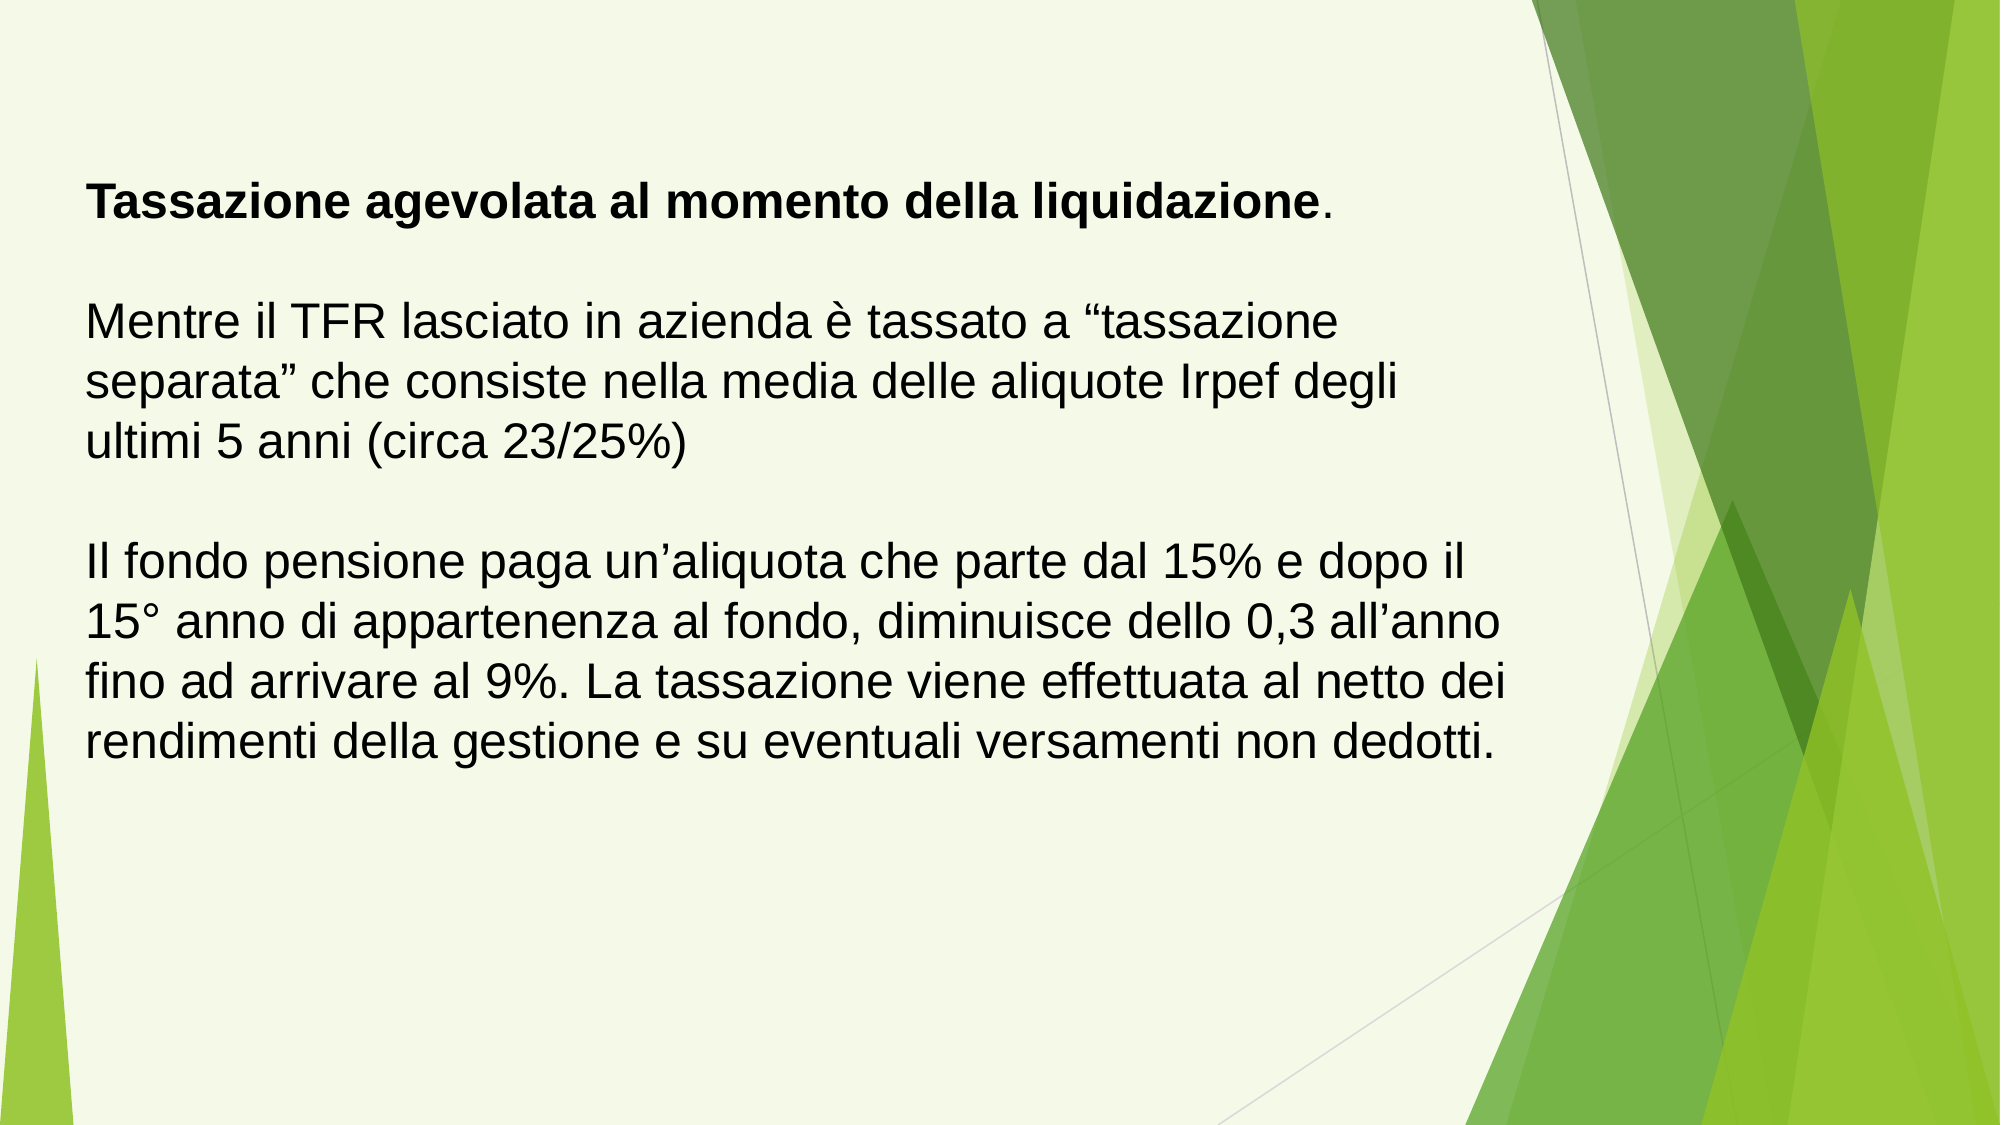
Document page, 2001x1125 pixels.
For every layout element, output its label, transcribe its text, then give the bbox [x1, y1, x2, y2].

text_box Tassazione agevolata al momento della liquidazione. Mentre il TFR lasciato in azienda è tassato a “tassazione separata” che consiste nella media delle aliquote Irpef degli ultimi 5 anni (circa 23/25%) Il fondo pensione paga un’aliquota che parte dal 15% e dopo il 15° anno di appartenenza al fondo, diminuisce dello 0,3 all’anno fino ad arrivare al 9%. La tassazione viene effettuata al netto dei rendimenti della gestione e su eventuali versamenti non dedotti. [70, 160, 1530, 776]
